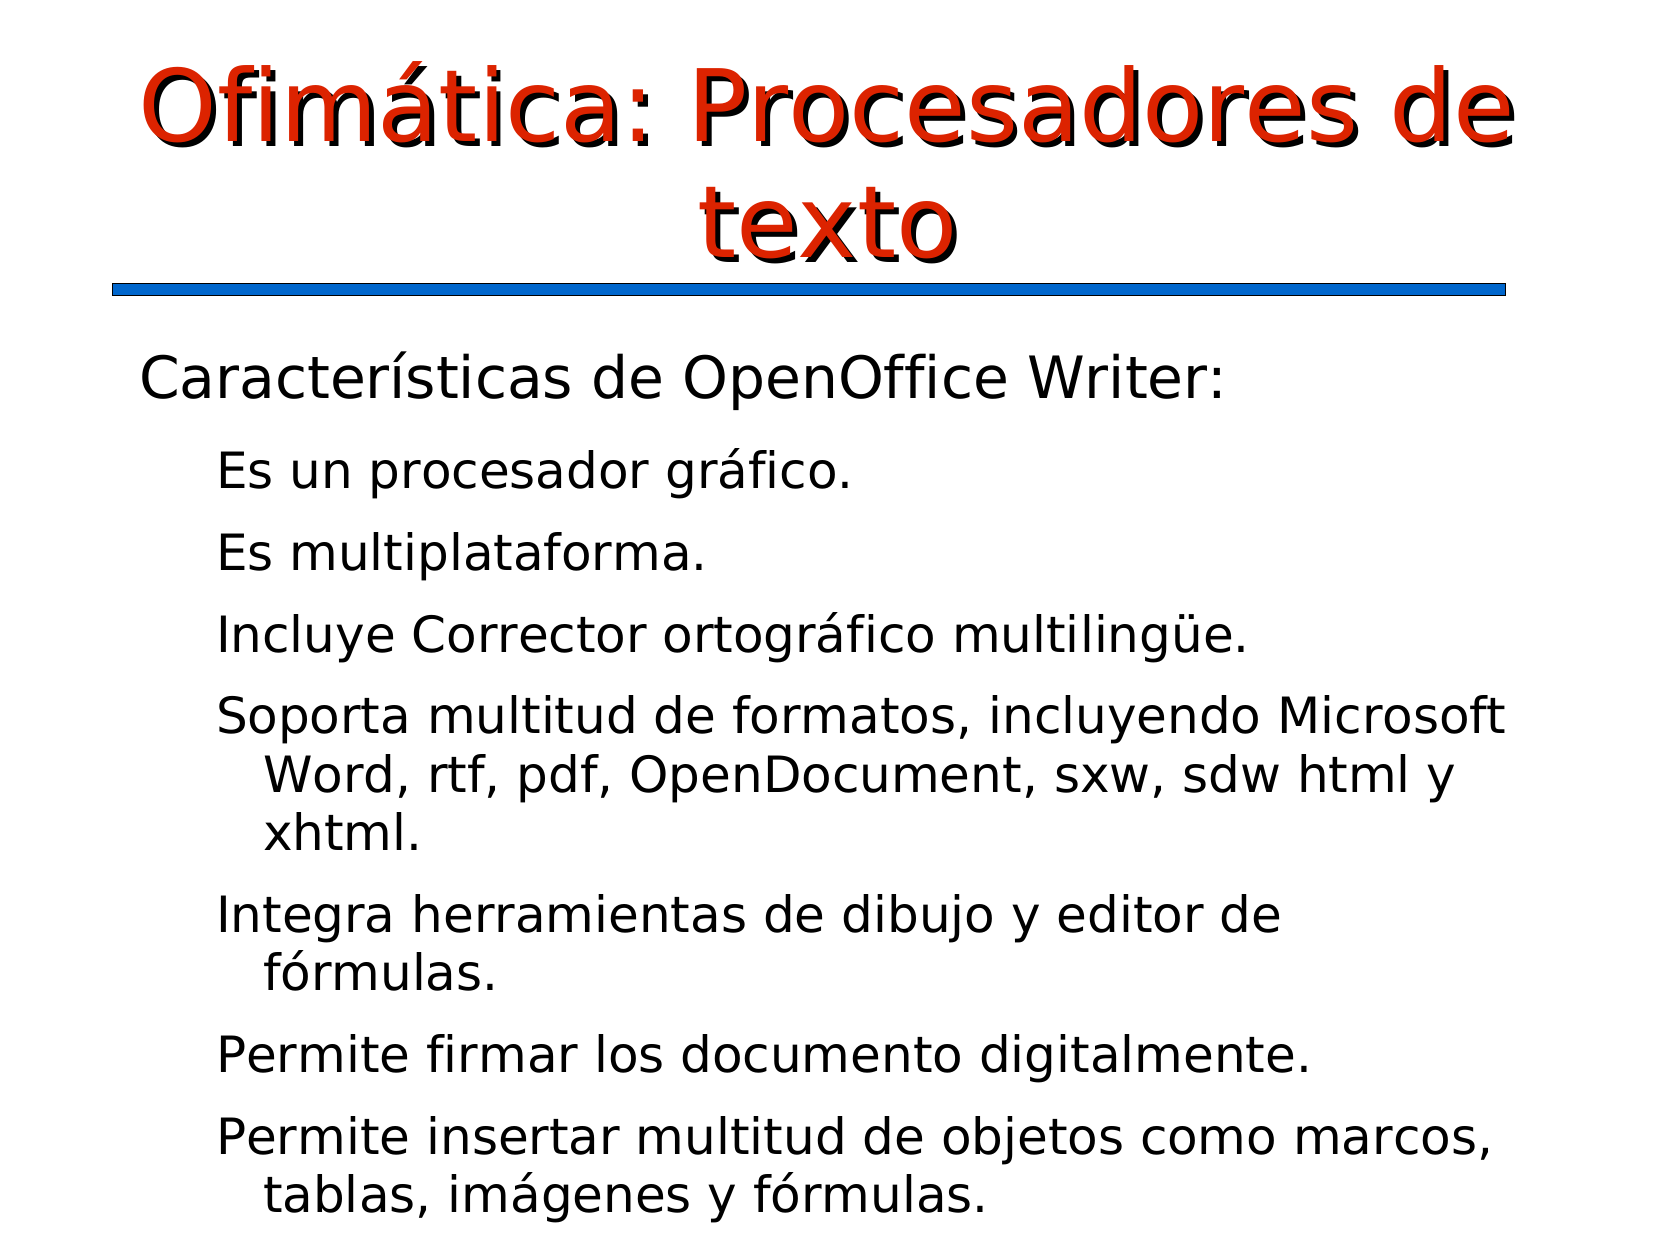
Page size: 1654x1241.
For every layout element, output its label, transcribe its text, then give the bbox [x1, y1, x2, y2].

list Características de OpenOffice Writer: Es un procesador gráfico. Es multiplataforma. Incluye Corrector ortográfico multilingüe. Soporta multitud de formatos, incluyendo Microsoft Word, rtf, pdf, OpenDocument, sxw, sdw html y xhtml. Integra herramientas de dibujo y editor de fórmulas. Permite firmar los documento digitalmente. Permite insertar multitud de objetos como marcos, tablas, imágenes y fórmulas. [121, 344, 1534, 1225]
title Ofimática: Procesadores de texto [121, 48, 1534, 282]
